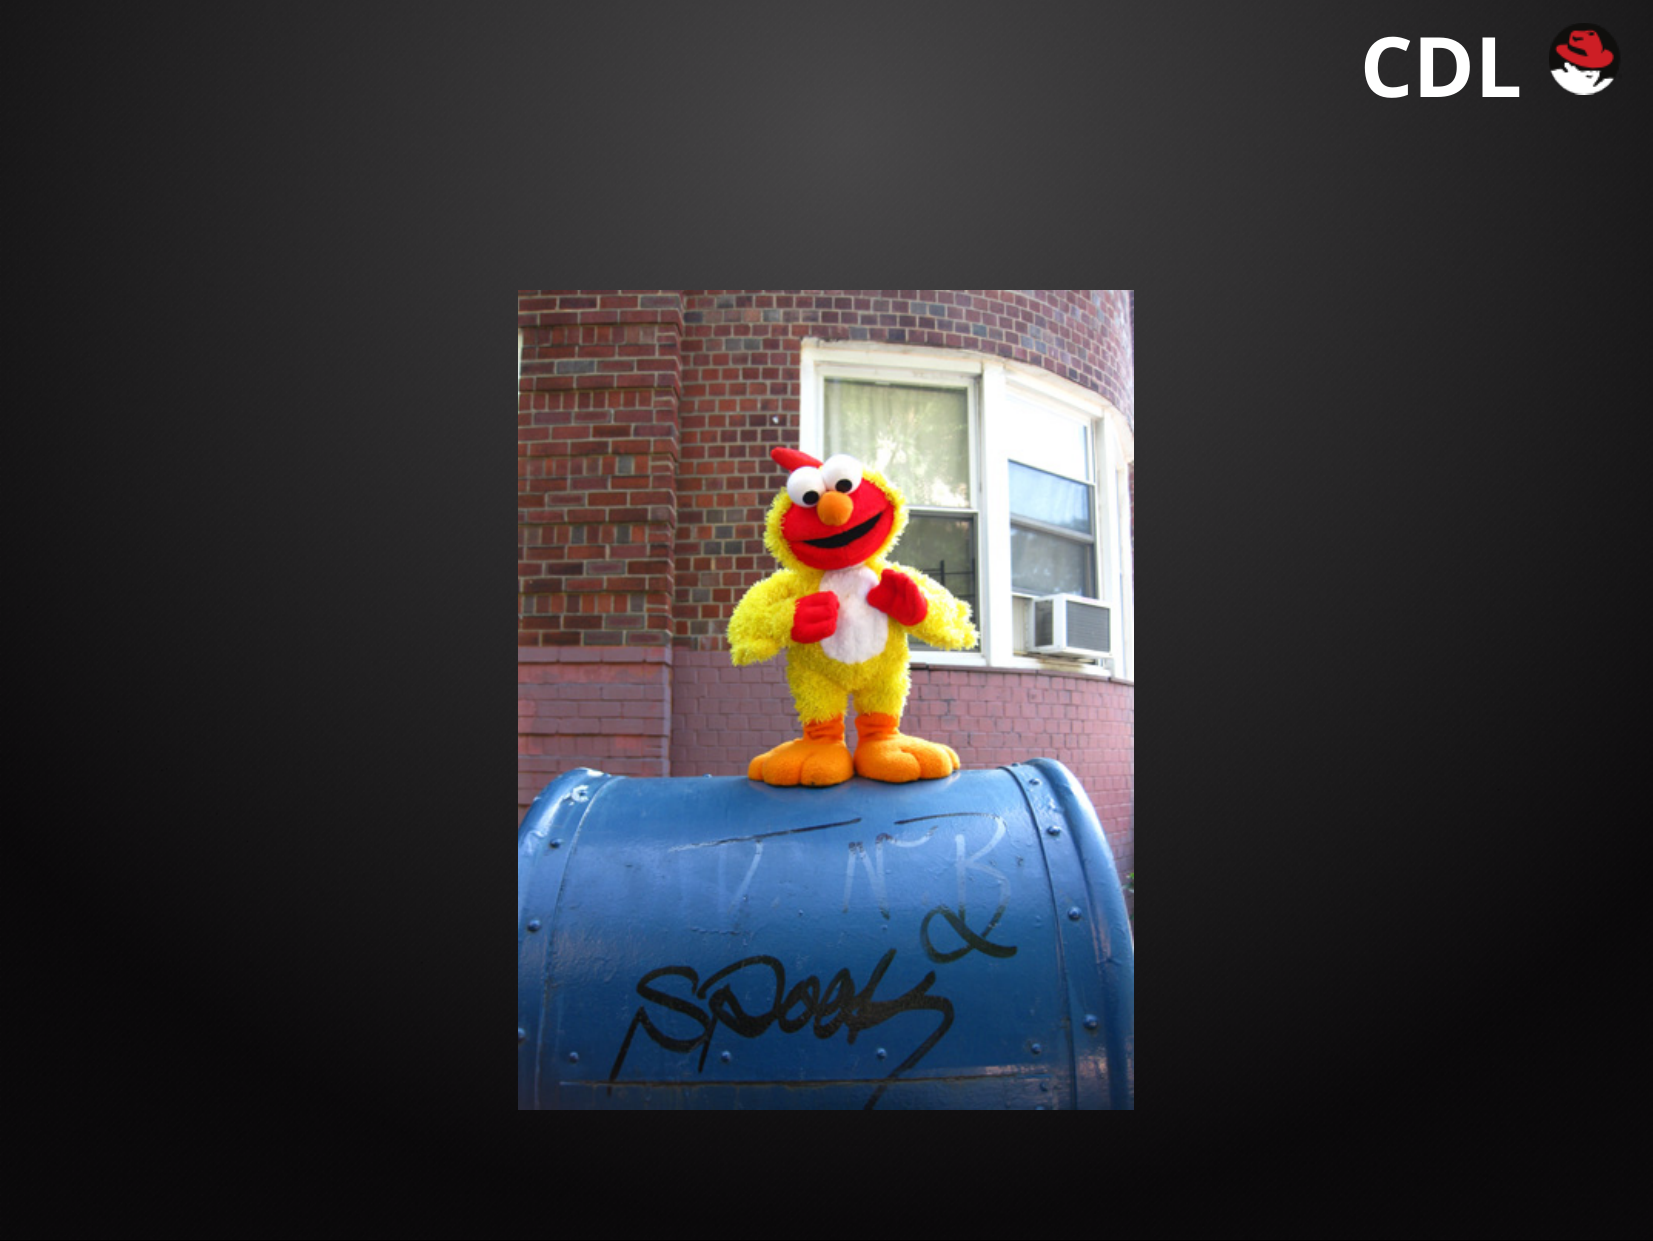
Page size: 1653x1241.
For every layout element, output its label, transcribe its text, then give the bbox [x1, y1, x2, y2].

title CDL [87, 10, 1523, 111]
picture [0, 0, 1653, 1240]
